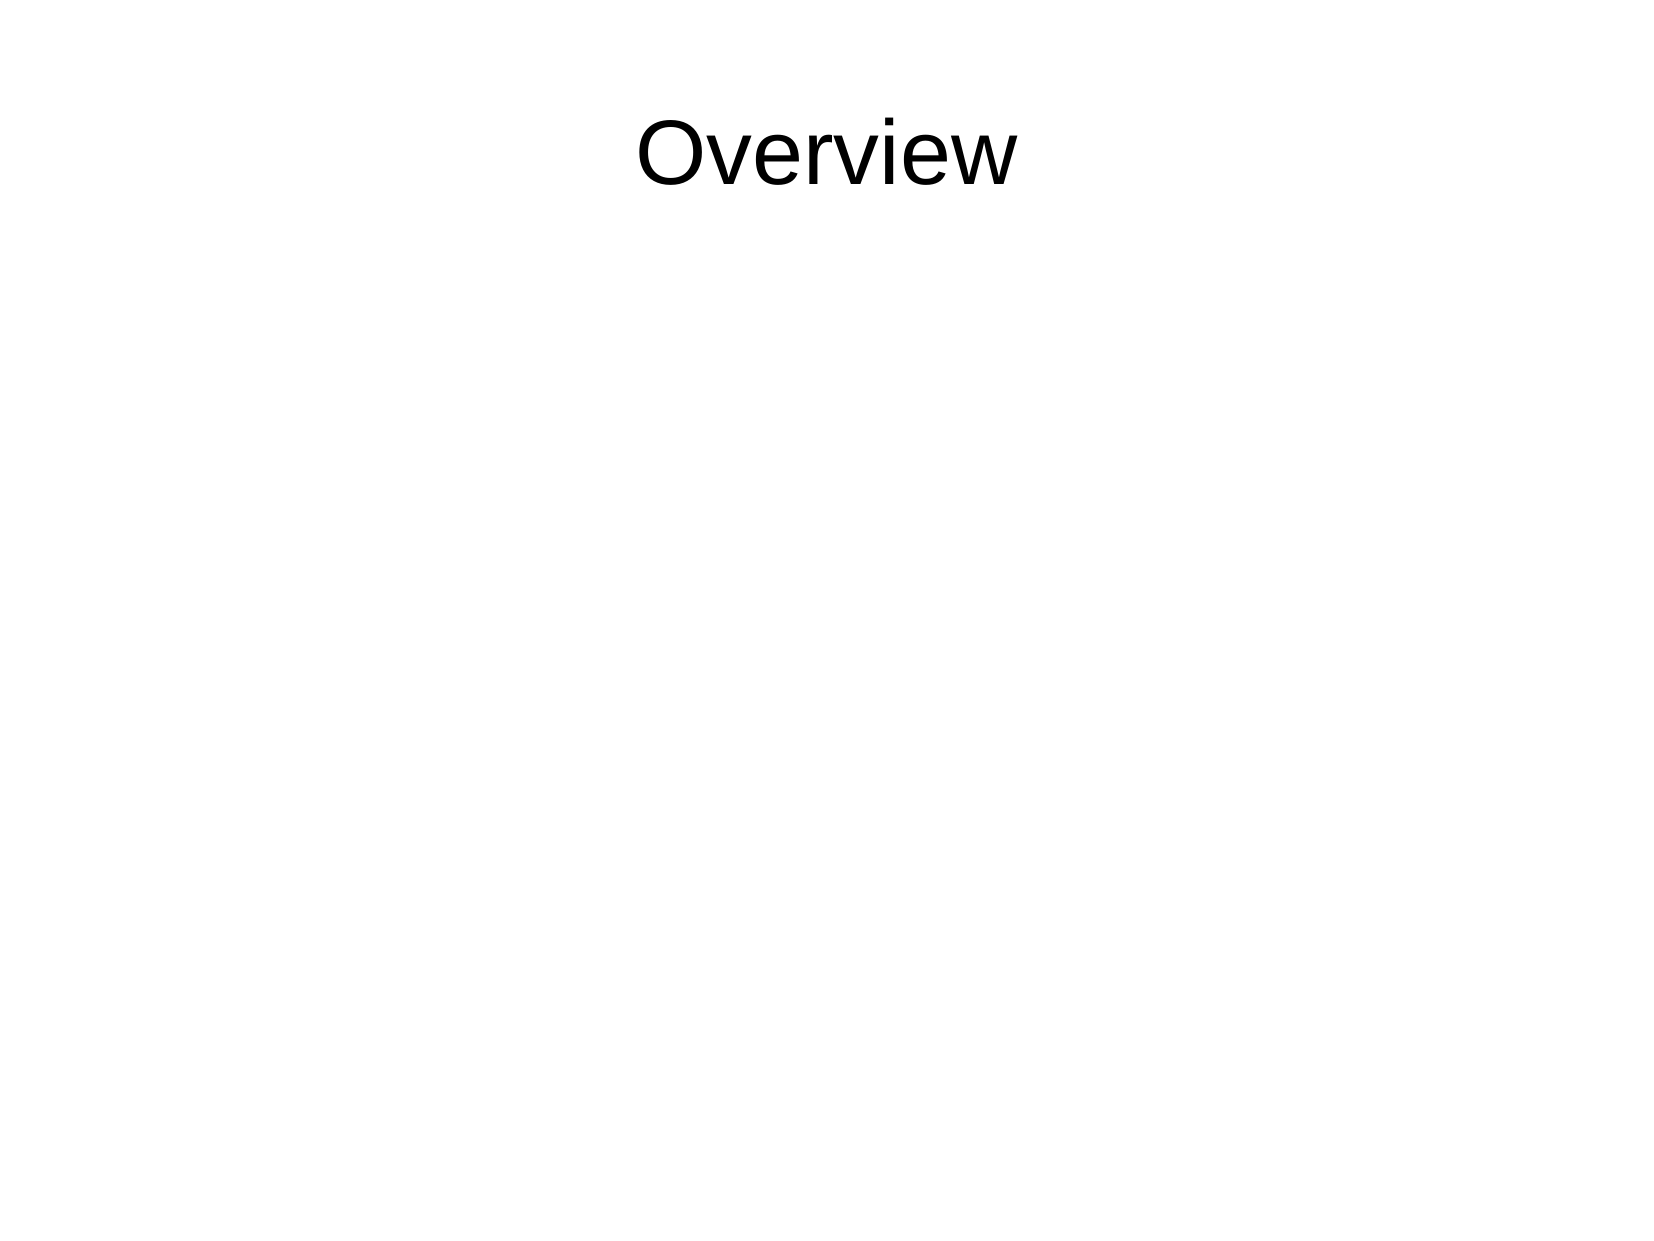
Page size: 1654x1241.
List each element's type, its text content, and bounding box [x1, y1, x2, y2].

title Overview [82, 56, 1571, 250]
